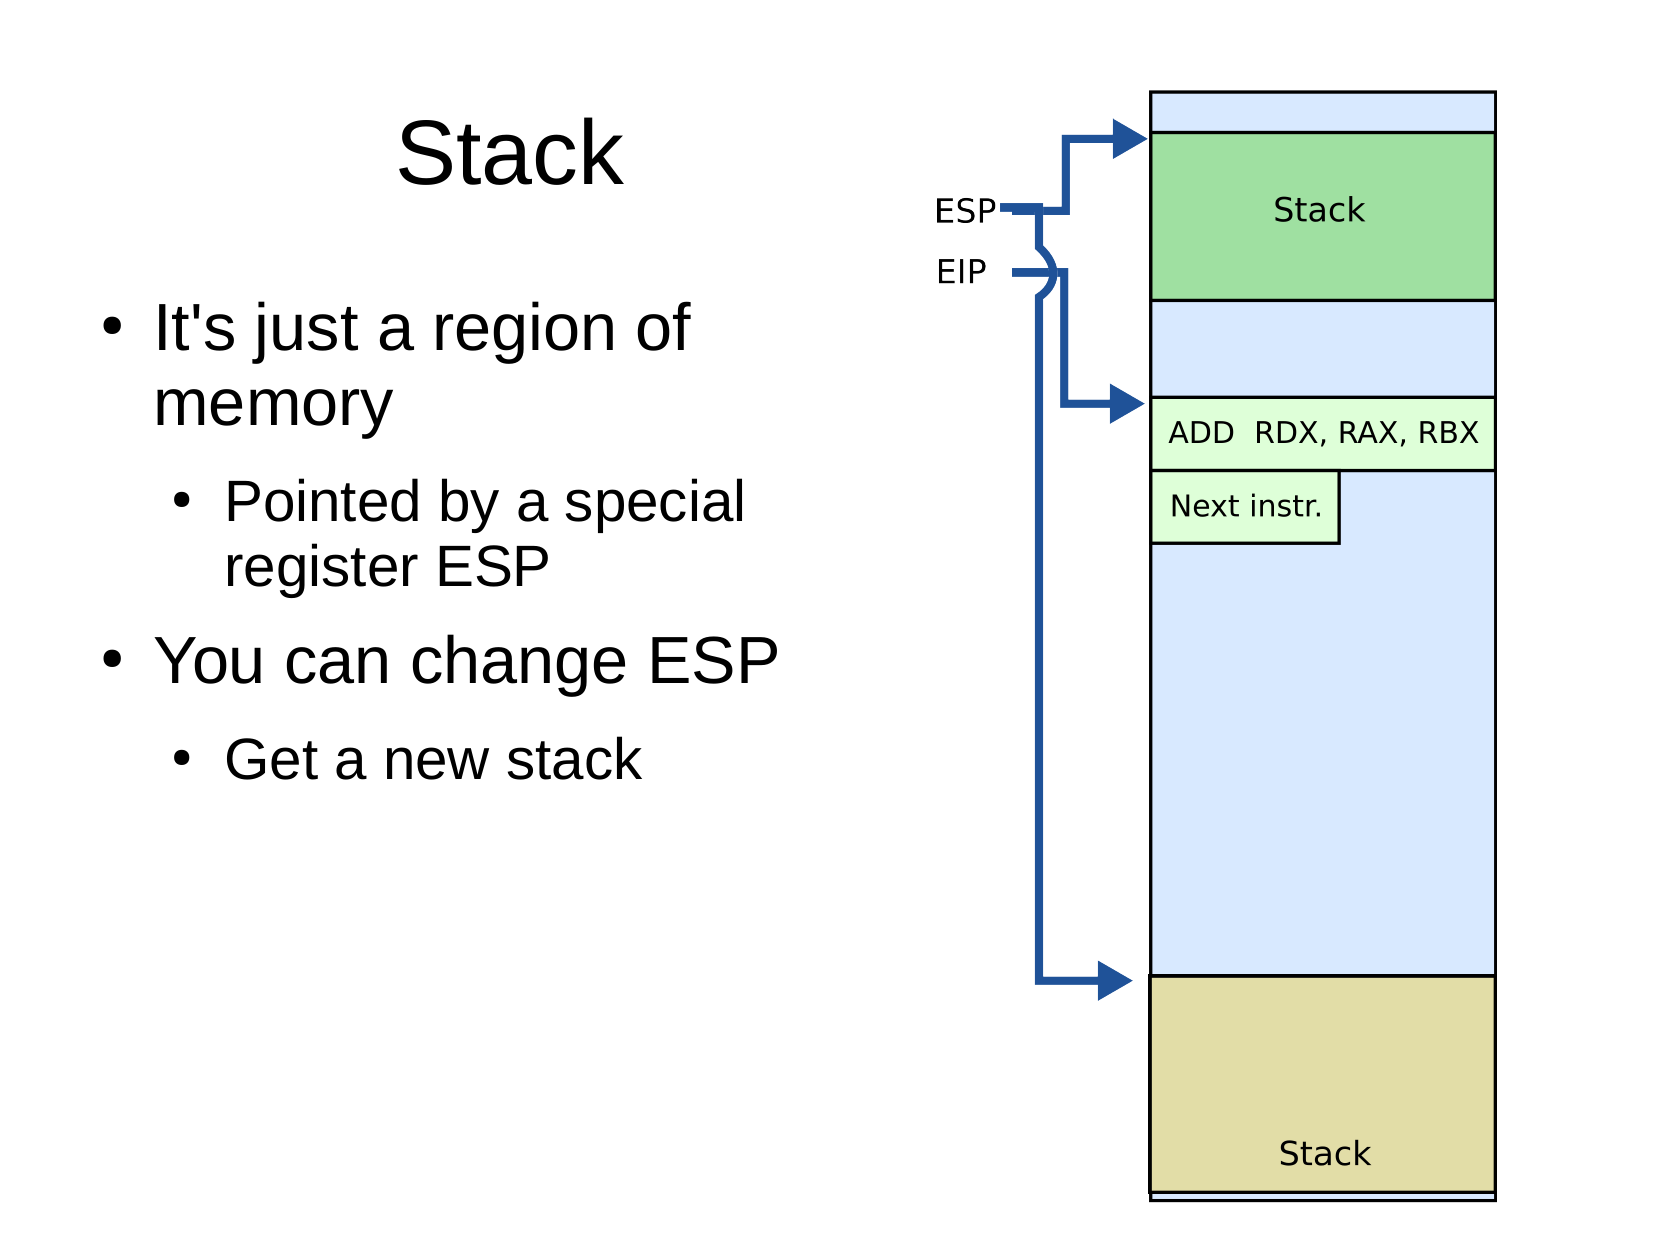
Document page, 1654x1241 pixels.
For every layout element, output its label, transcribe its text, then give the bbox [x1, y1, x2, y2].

title Stack [82, 49, 938, 257]
picture [937, 80, 1497, 1212]
list It's just a region of memory Pointed by a special register ESP You can change ESP Get a new stack [82, 290, 901, 1010]
